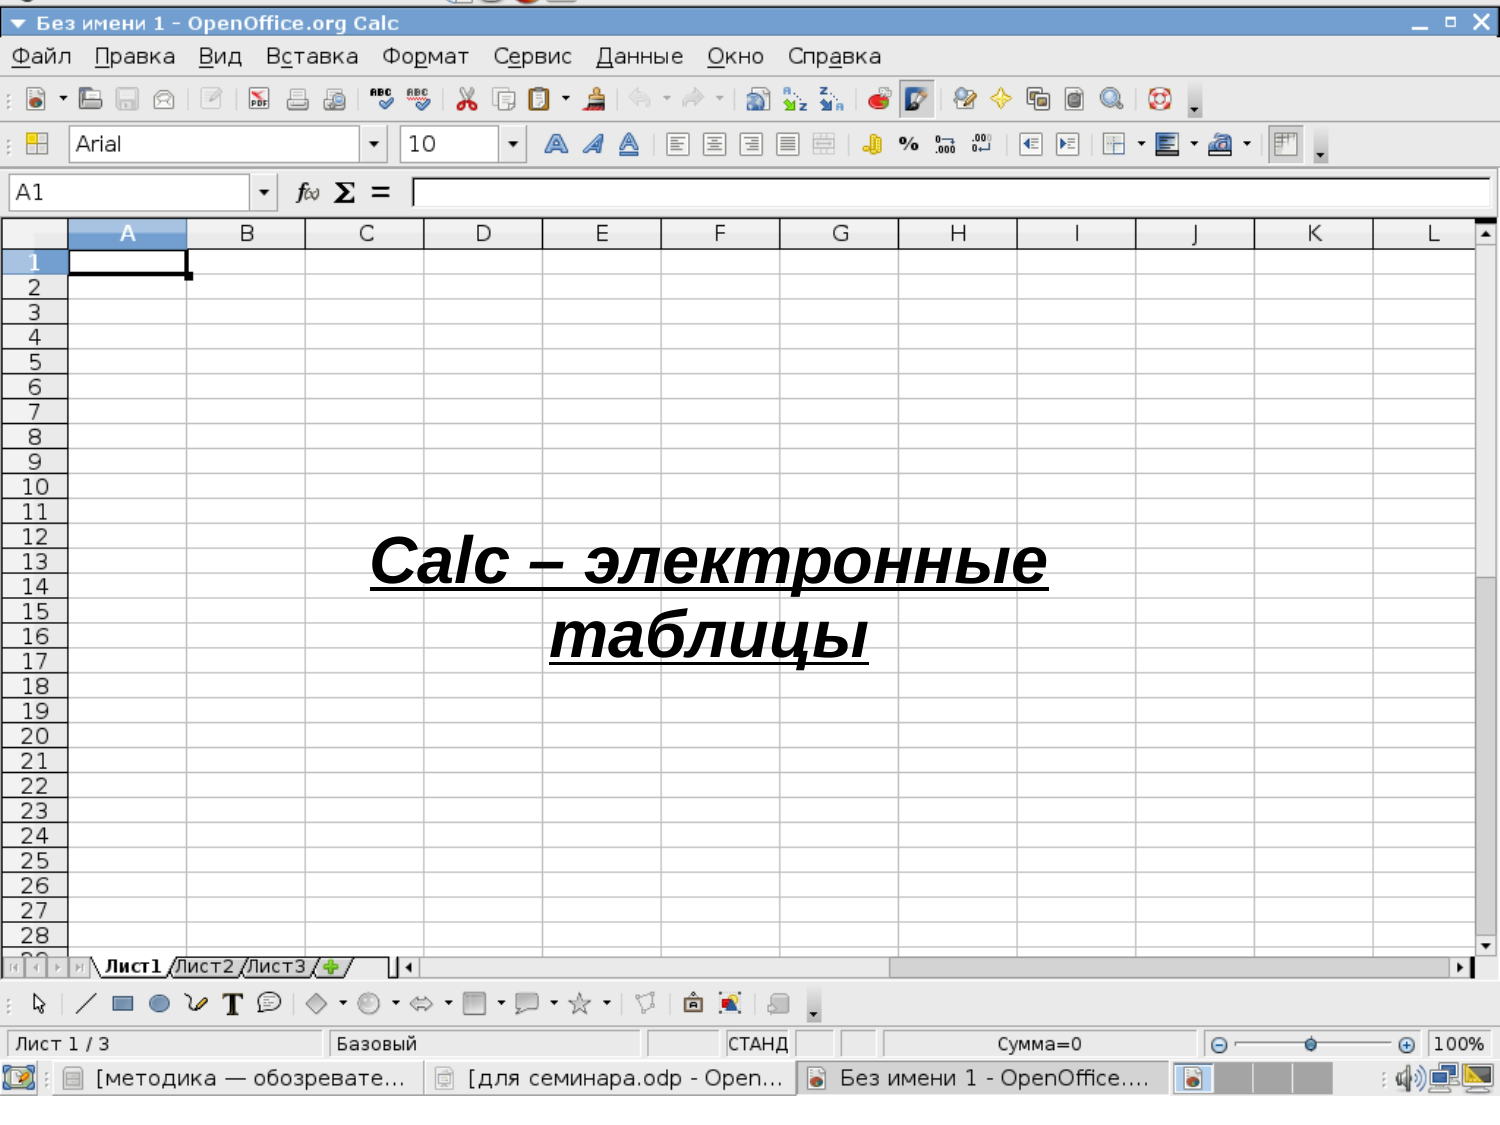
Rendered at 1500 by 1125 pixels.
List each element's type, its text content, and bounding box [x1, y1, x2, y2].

text_box Calc – электронные таблицы [209, 516, 1209, 661]
picture [0, 0, 1500, 1096]
